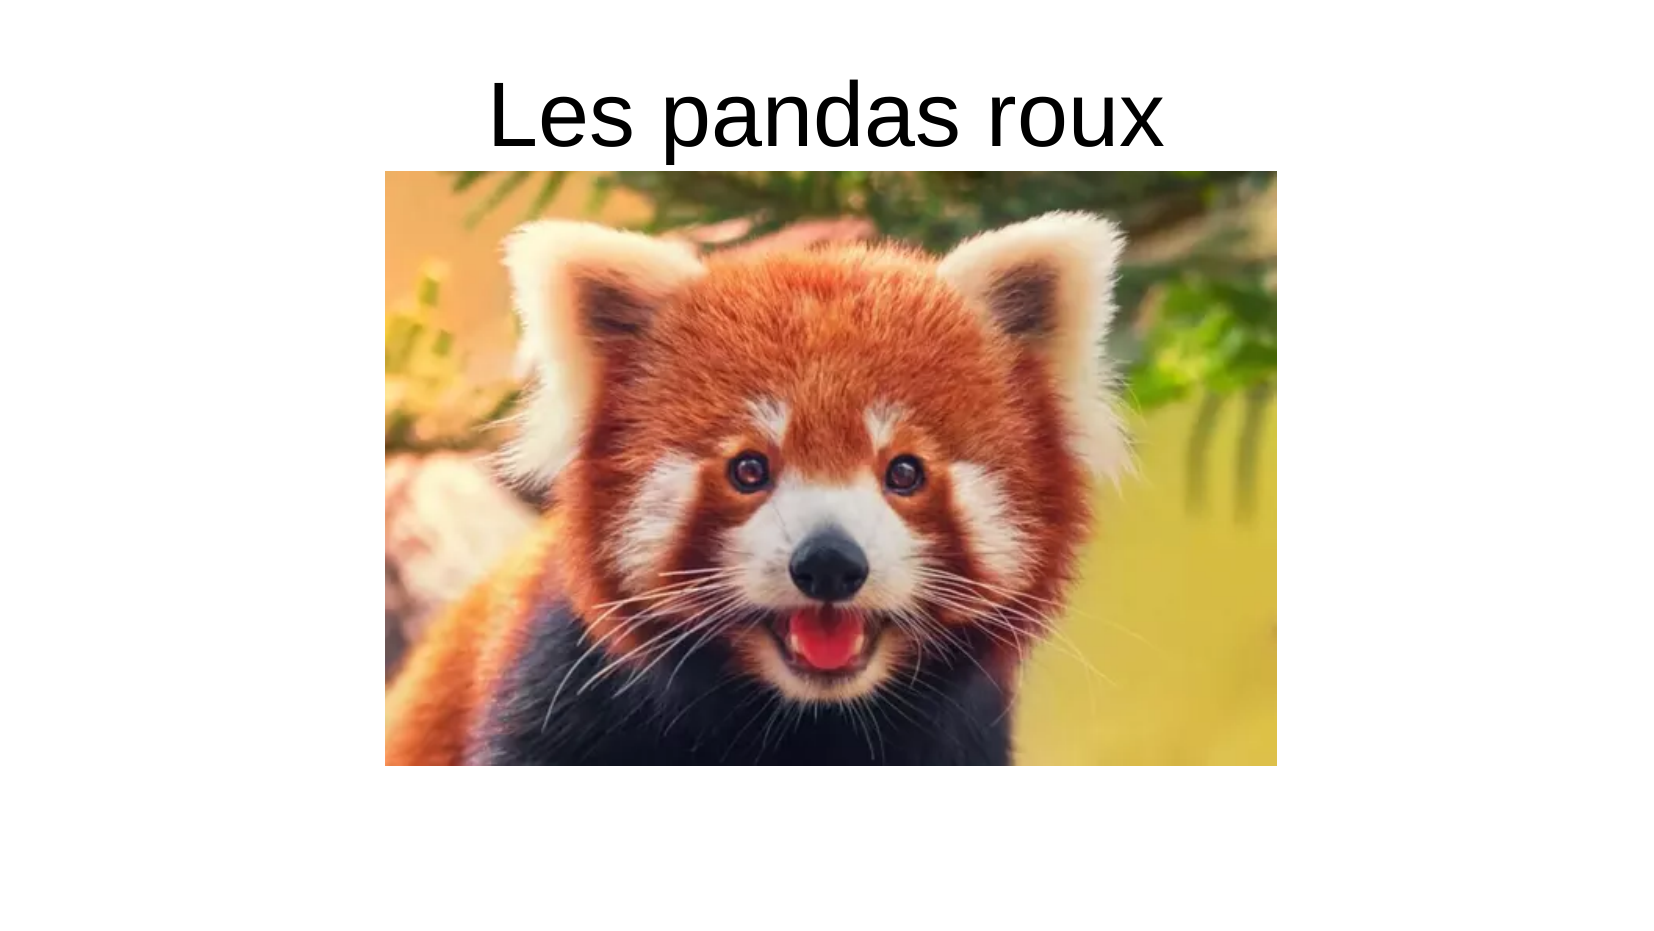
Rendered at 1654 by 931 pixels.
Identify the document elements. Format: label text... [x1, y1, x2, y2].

title Les pandas roux [82, 37, 1571, 193]
picture [385, 171, 1277, 766]
